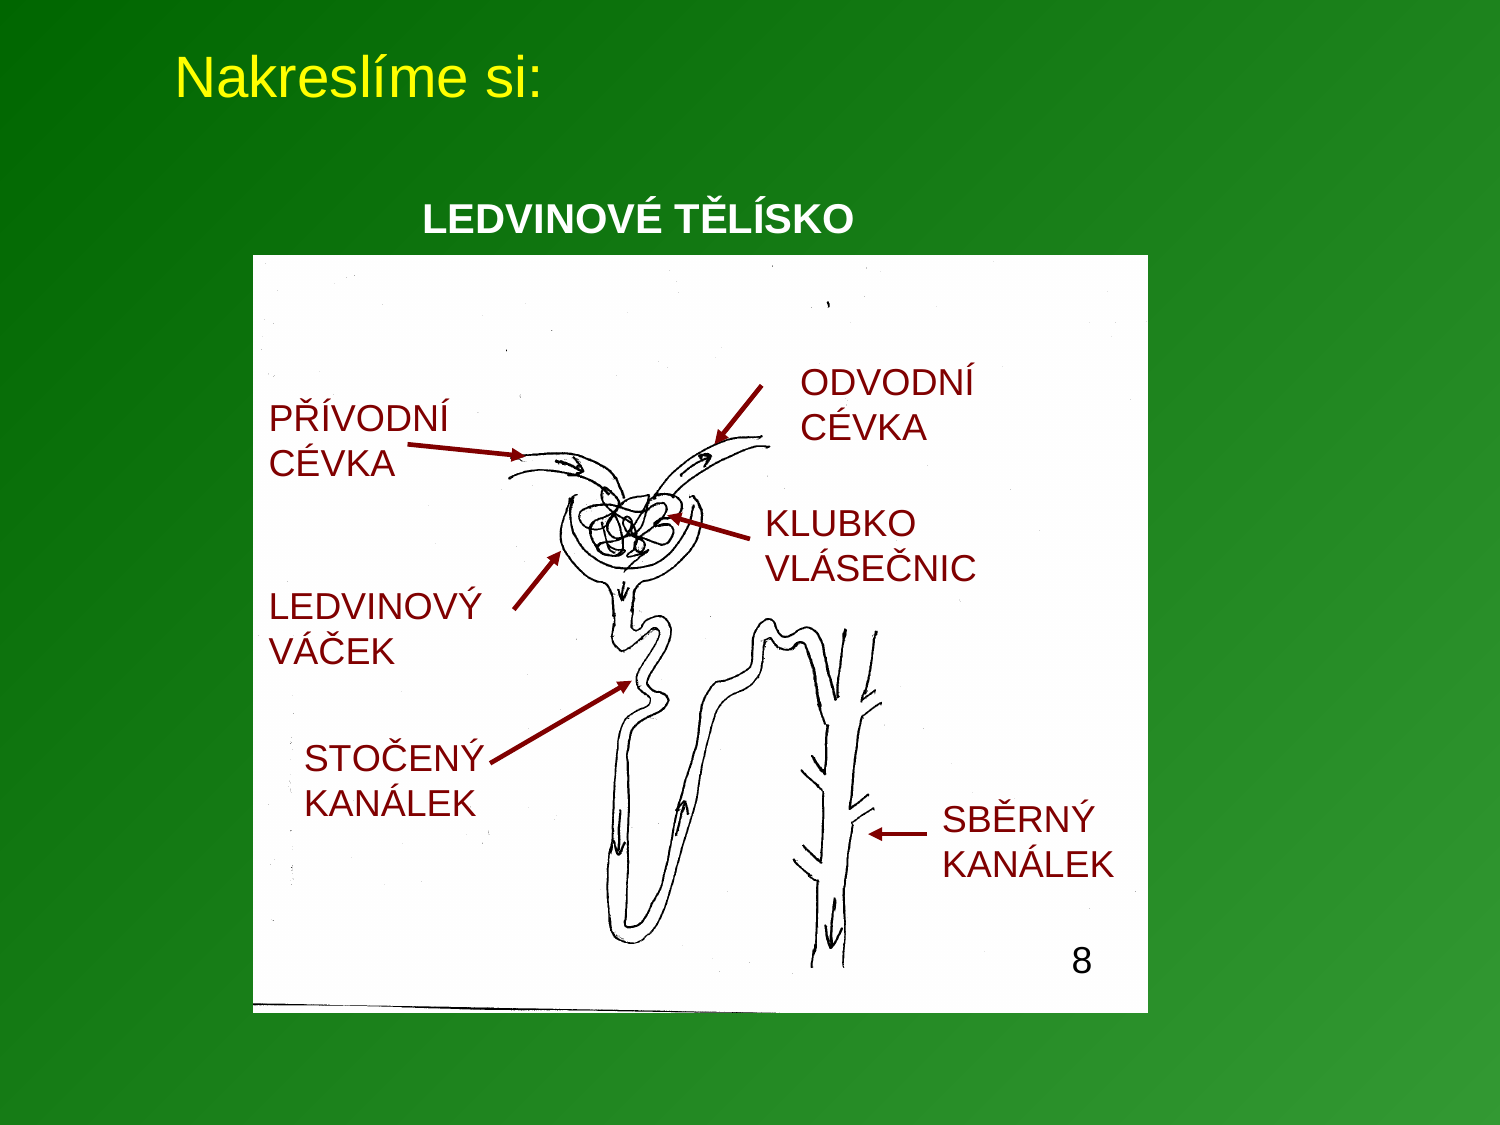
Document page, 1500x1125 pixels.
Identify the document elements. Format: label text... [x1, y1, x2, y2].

text_box KLUBKO VLÁSEČNIC [750, 491, 1105, 598]
text_box PŘÍVODNÍ CÉVKA [253, 386, 514, 492]
text_box SBĚRNÝ KANÁLEK [927, 786, 1152, 893]
text_box 8 [1056, 928, 1105, 990]
text_box LEDVINOVÉ TĚLÍSKO [407, 184, 1034, 251]
text_box Nakreslíme si: [159, 31, 1117, 117]
text_box ODVODNÍ CÉVKA [785, 349, 1081, 456]
text_box STOČENÝ KANÁLEK [289, 725, 538, 832]
text_box LEDVINOVÝ VÁČEK [253, 574, 514, 680]
picture [253, 255, 1148, 1013]
